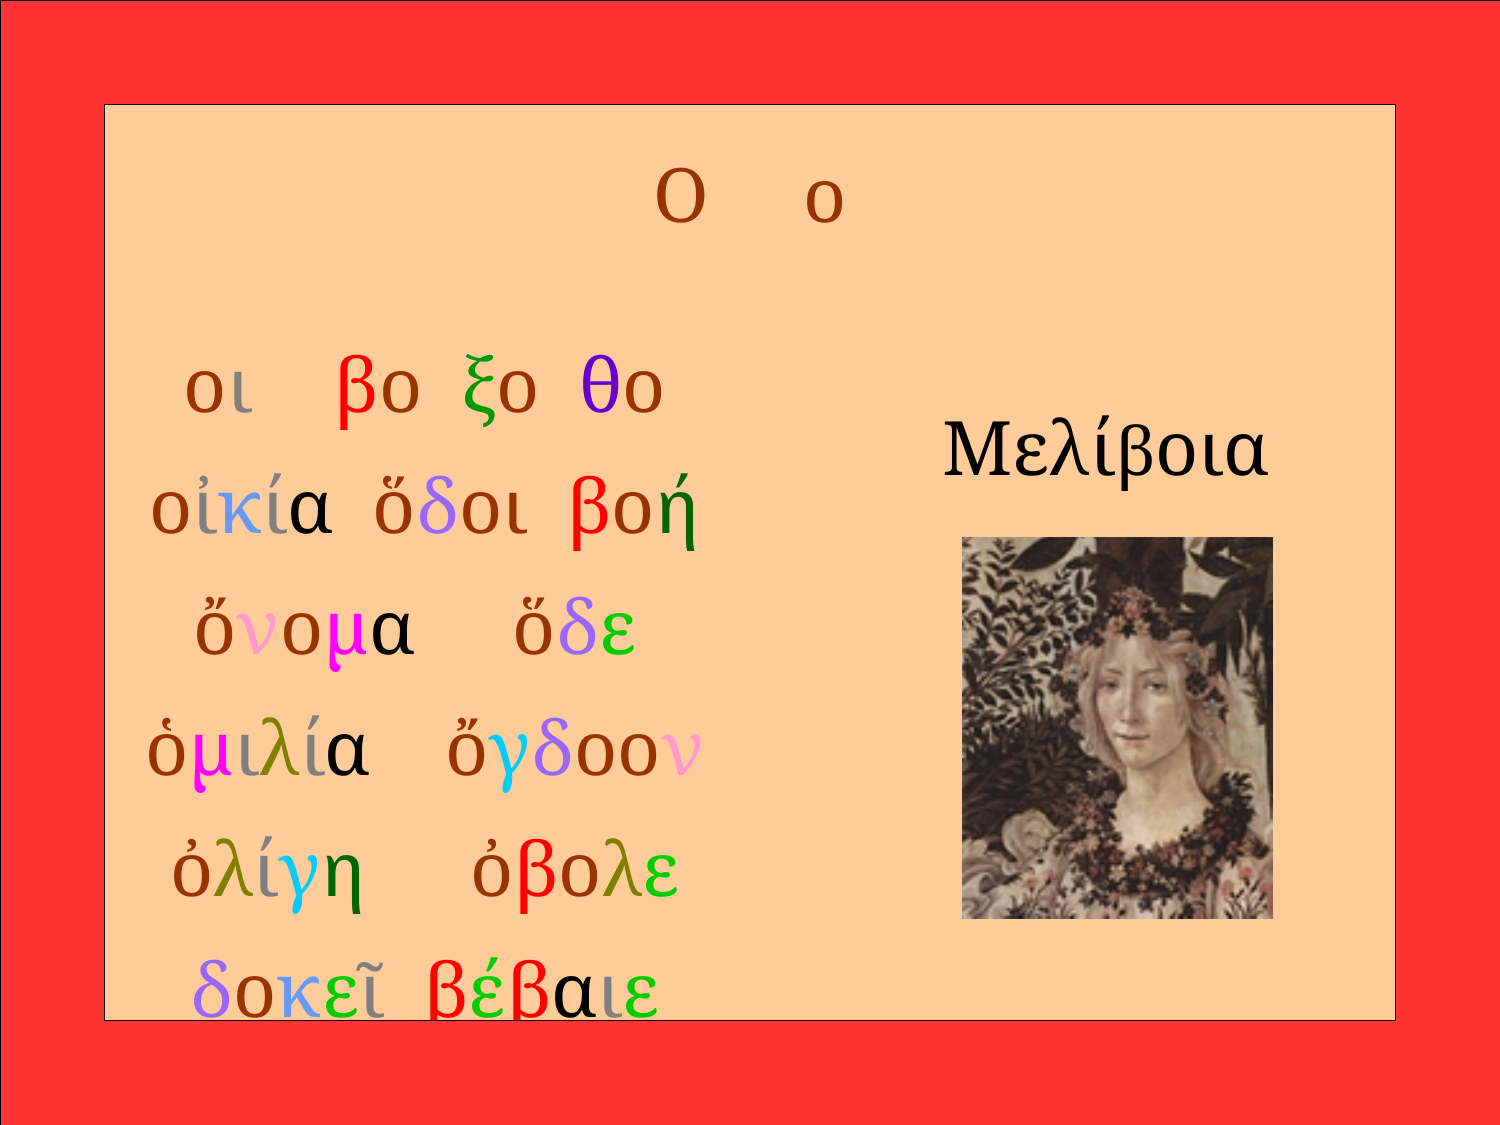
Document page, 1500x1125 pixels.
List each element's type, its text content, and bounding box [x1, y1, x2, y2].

list Μελίβοια [824, 387, 1388, 1000]
list οι βο ξο θο οἰκία ὅδοι βοή ὄνομα ὅδε ὁμιλία ὄγδοον ὀλίγη ὀβολε δοκεῖ βέβαιε [112, 324, 738, 1020]
text_box [0, 0, 1500, 1125]
title Ο ο [112, 105, 1388, 288]
picture [962, 537, 1273, 919]
